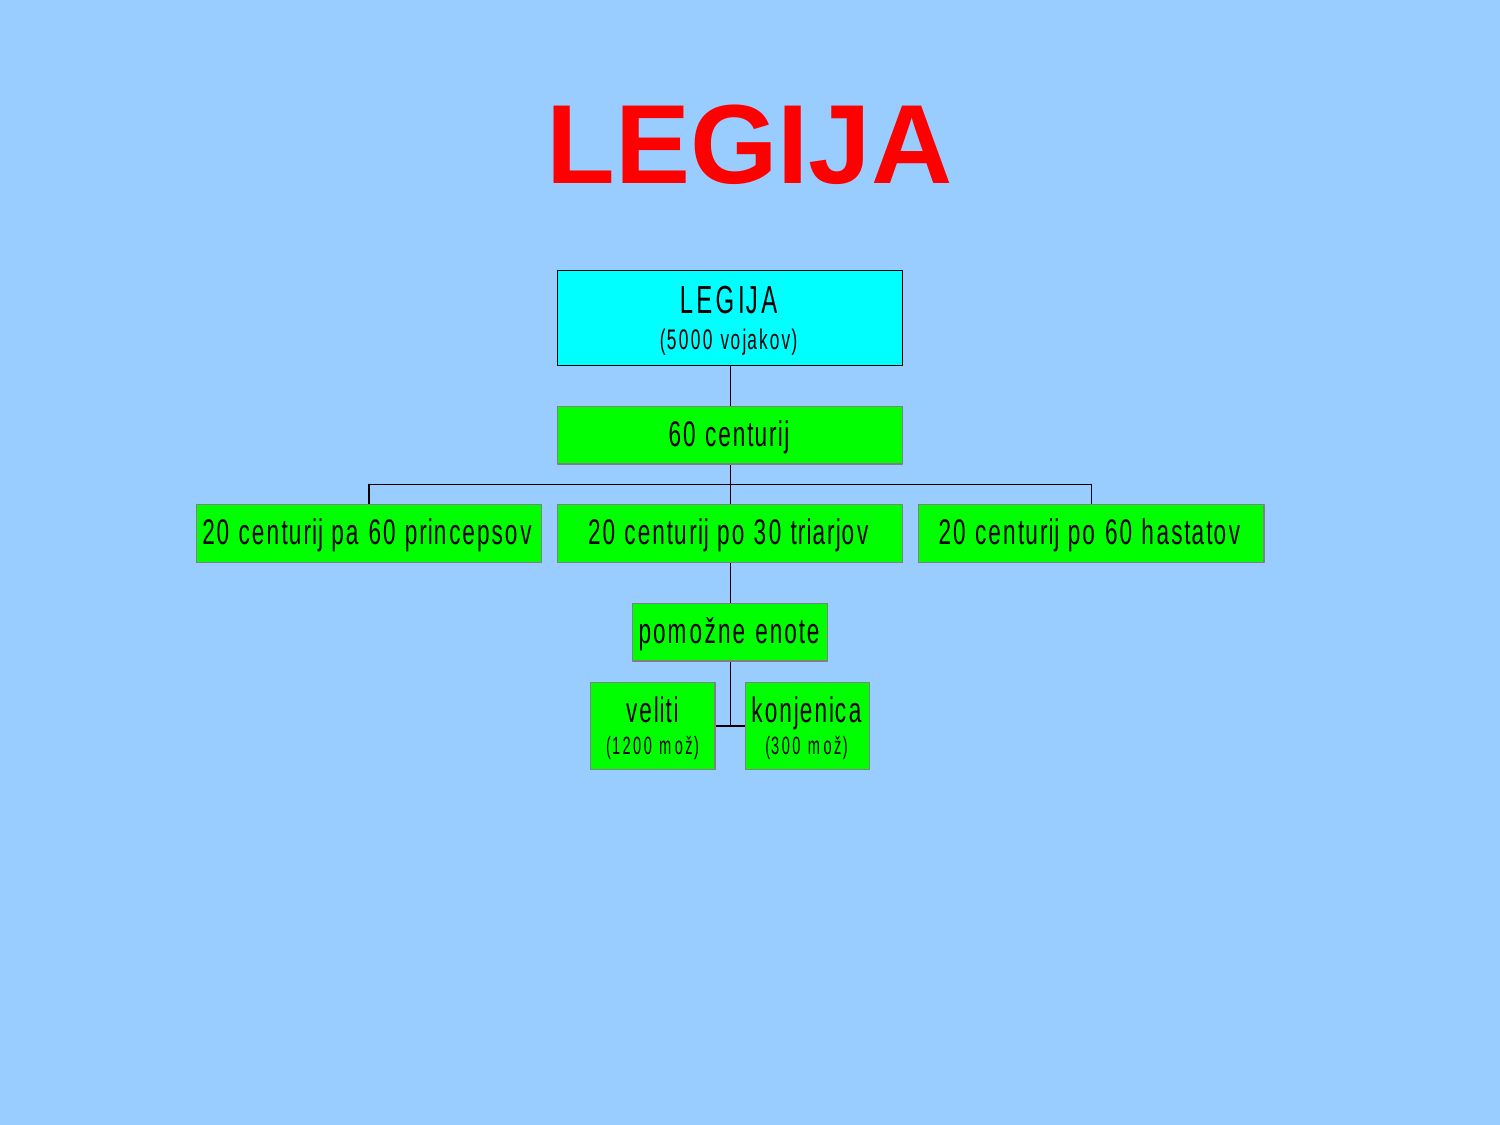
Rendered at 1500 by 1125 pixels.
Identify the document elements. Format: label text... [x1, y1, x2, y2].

chart [194, 267, 1270, 775]
picture [193, 266, 1267, 773]
title LEGIJA [75, 45, 1425, 233]
